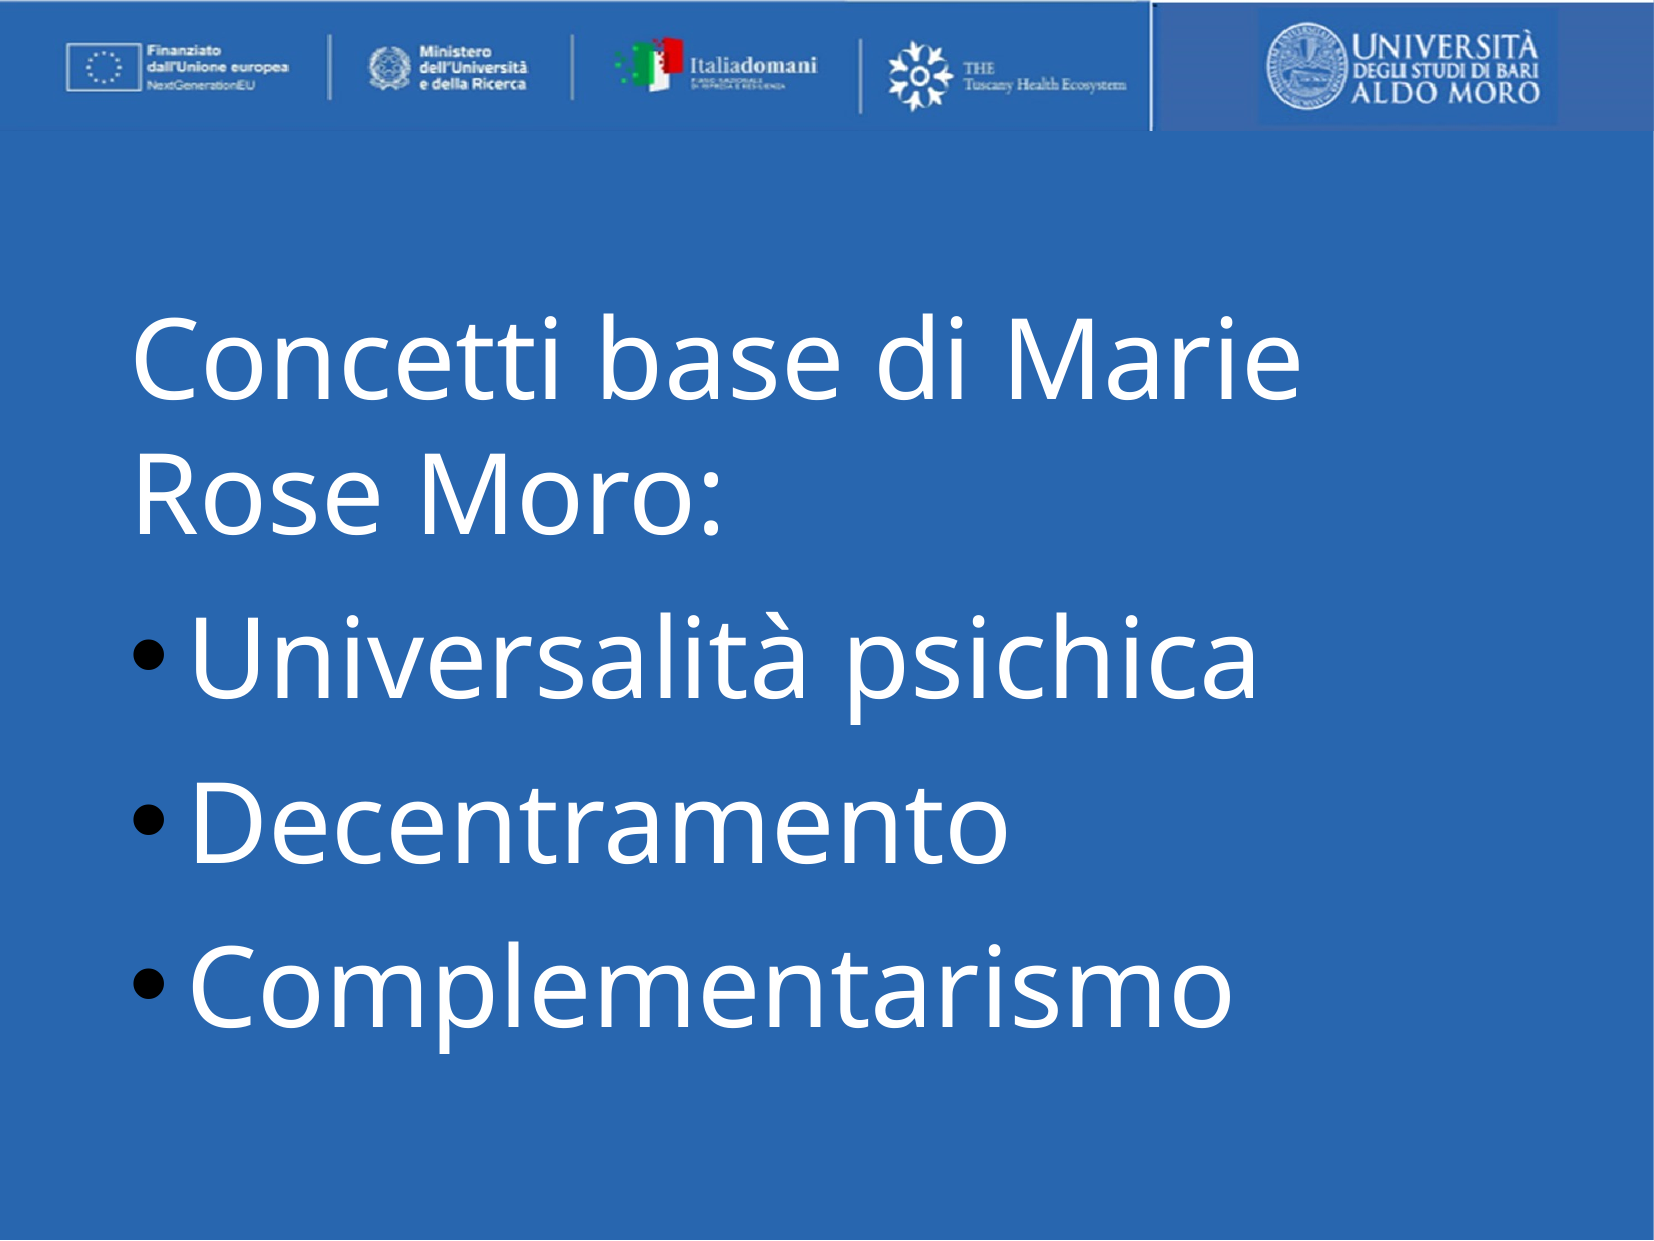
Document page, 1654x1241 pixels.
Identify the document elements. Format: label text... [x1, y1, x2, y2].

subtitle Concetti base di Marie Rose Moro: Universalità psichica Decentramento Complementarismo [115, 279, 1539, 1018]
picture [0, 0, 1654, 132]
